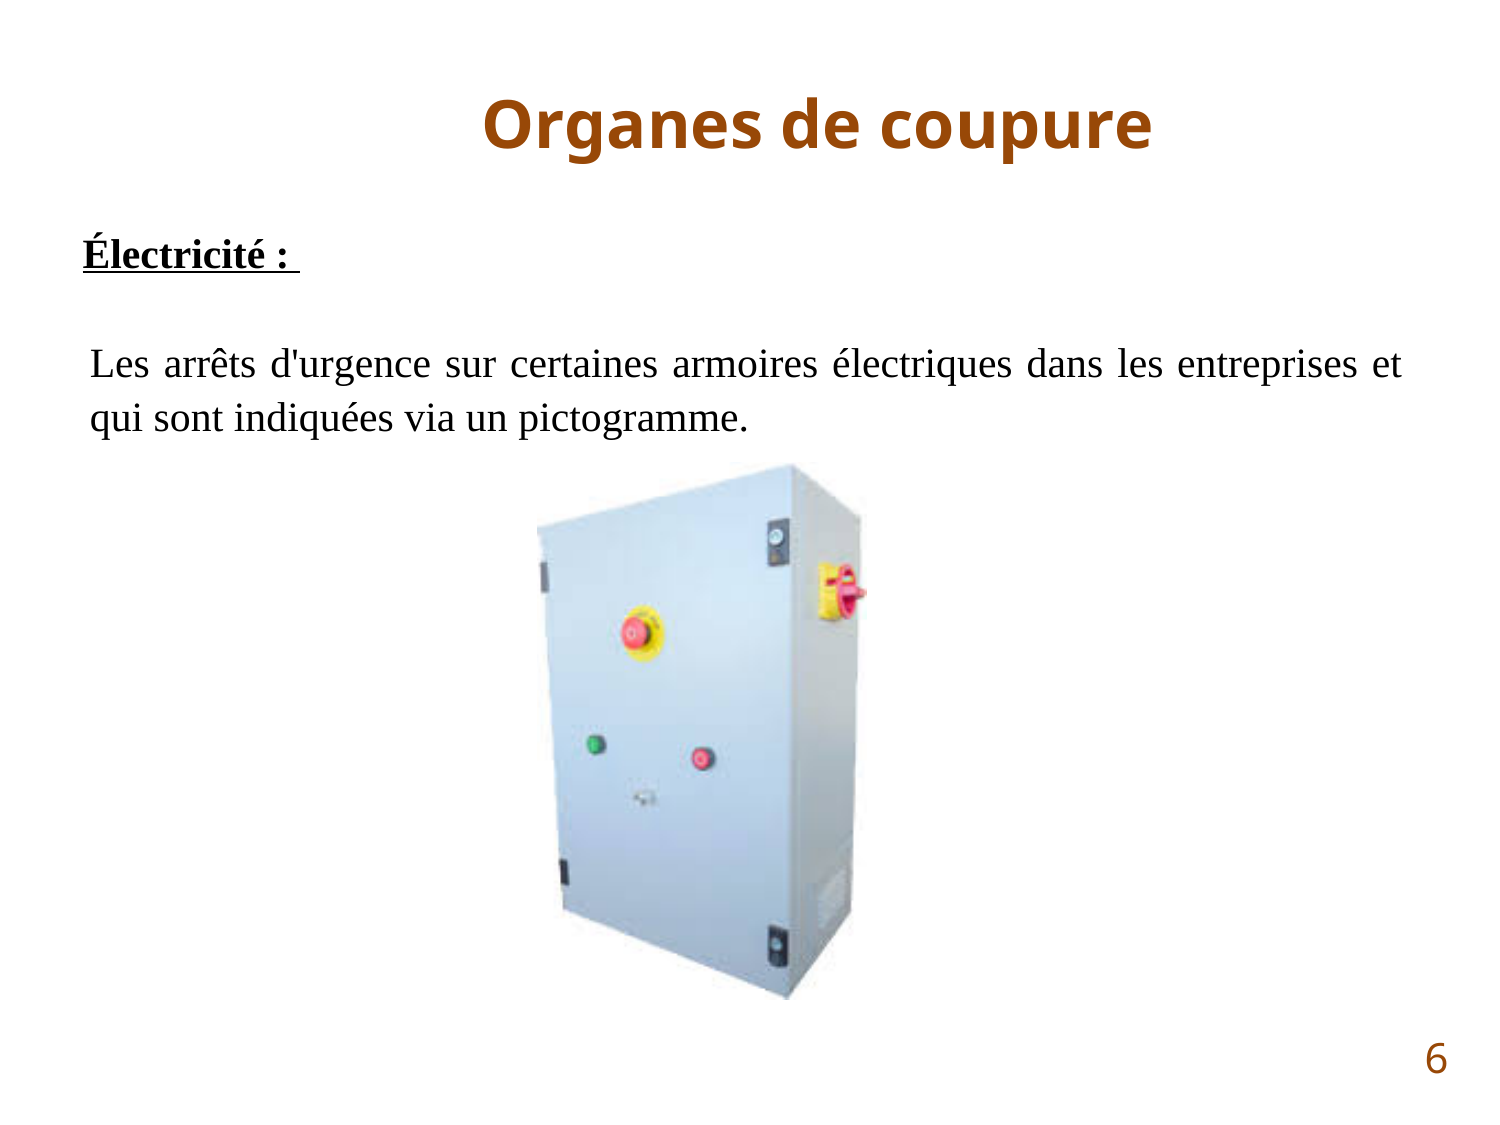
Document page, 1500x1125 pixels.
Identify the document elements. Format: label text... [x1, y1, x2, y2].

text_box <numéro> [1113, 1029, 1464, 1090]
picture [537, 462, 867, 1000]
text_box Électricité : [67, 215, 1412, 285]
text_box Les arrêts d'urgence sur certaines armoires électriques dans les entreprises et qui sont indiquées via un pictogramme. [75, 324, 1419, 448]
title Organes de coupure [183, 45, 1454, 200]
